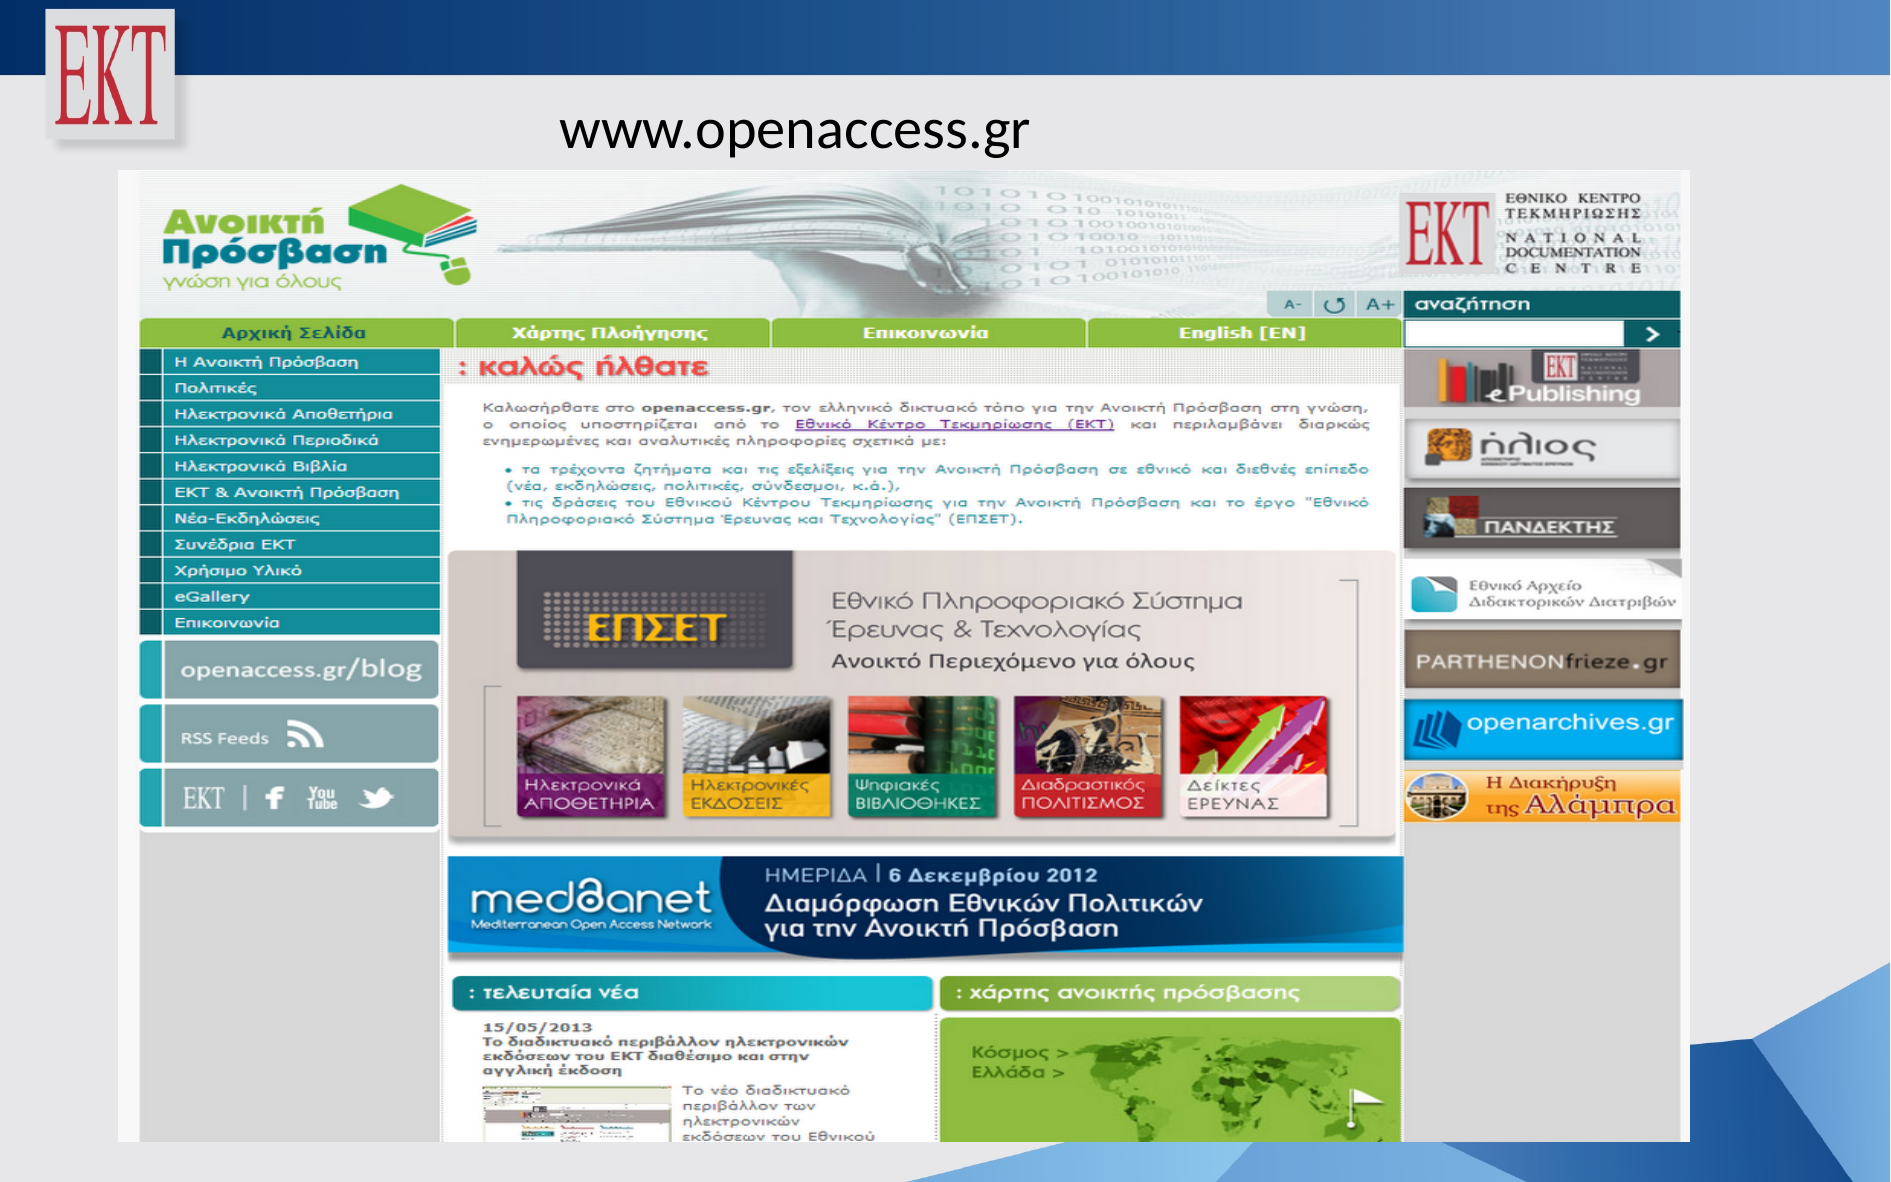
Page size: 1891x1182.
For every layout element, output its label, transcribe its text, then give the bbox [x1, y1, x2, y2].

picture [0, 0, 1891, 1182]
text_box www.openaccess.gr [531, 82, 1820, 168]
